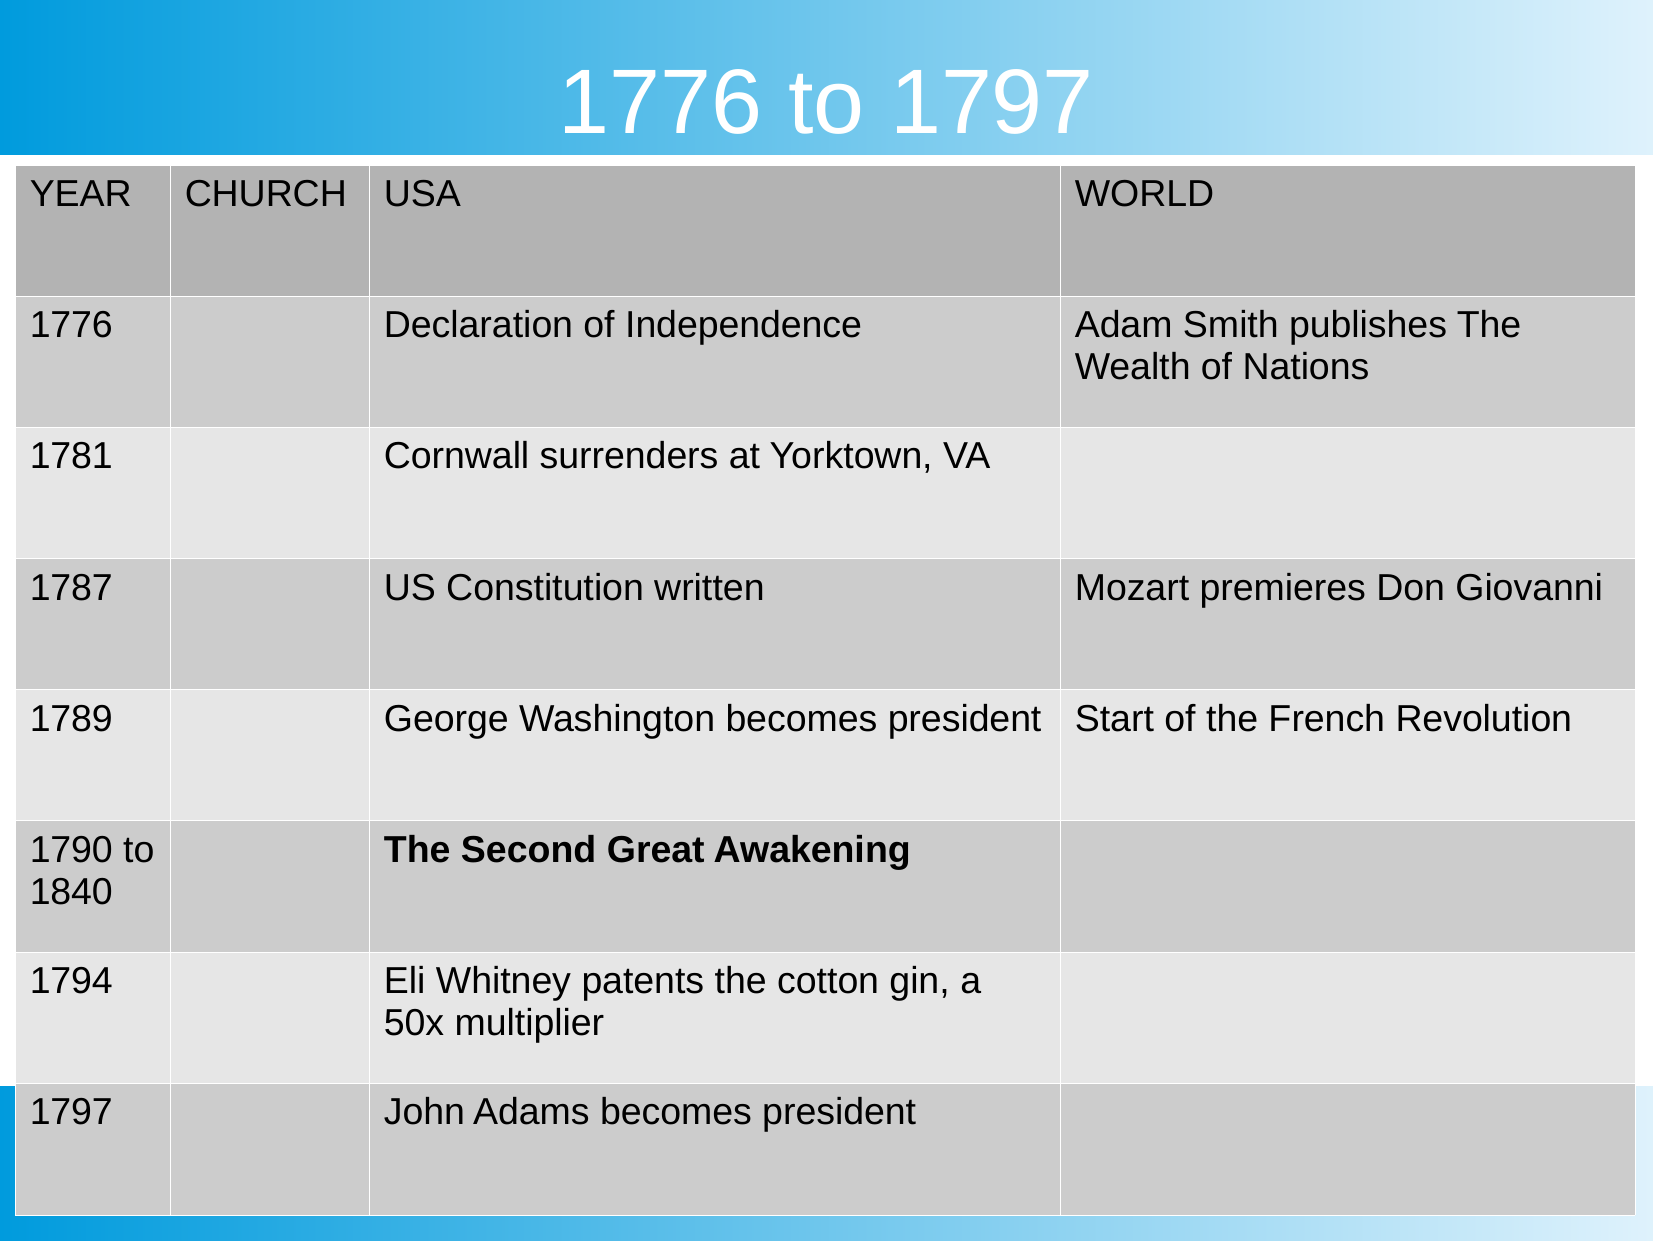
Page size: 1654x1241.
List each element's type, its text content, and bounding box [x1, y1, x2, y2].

table_cell [1061, 1084, 1635, 1215]
table_header WORLD [1061, 166, 1635, 296]
table_cell [1061, 821, 1635, 952]
table_cell [171, 428, 369, 558]
table_cell John Adams becomes president [370, 1084, 1060, 1215]
table_header USA [370, 166, 1060, 296]
table_cell [1061, 428, 1635, 558]
table_cell Adam Smith publishes The Wealth of Nations [1061, 297, 1635, 427]
table_cell Cornwall surrenders at Yorktown, VA [370, 428, 1060, 558]
table_cell [171, 821, 369, 952]
table_cell [1061, 953, 1635, 1083]
table_cell 1781 [16, 428, 170, 558]
table_cell Declaration of Independence [370, 297, 1060, 427]
table_cell Start of the French Revolution [1061, 690, 1635, 820]
table_cell Eli Whitney patents the cotton gin, a 50x multiplier [370, 953, 1060, 1083]
table_cell [171, 1084, 369, 1215]
table_cell 1794 [16, 953, 170, 1083]
table_cell 1776 [16, 297, 170, 427]
table_header CHURCH [171, 166, 369, 296]
table_cell 1797 [16, 1084, 170, 1215]
table_cell 1789 [16, 690, 170, 820]
table_cell George Washington becomes president [370, 690, 1060, 820]
table_cell 1787 [16, 559, 170, 689]
table_cell Mozart premieres Don Giovanni [1061, 559, 1635, 689]
table_header YEAR [16, 166, 170, 296]
table_cell [171, 690, 369, 820]
table_cell [171, 297, 369, 427]
table_cell [171, 559, 369, 689]
title 1776 to 1797 [82, 49, 1571, 155]
table_cell The Second Great Awakening [370, 821, 1060, 952]
table_cell [171, 953, 369, 1083]
table_cell 1790 to 1840 [16, 821, 170, 952]
table_cell US Constitution written [370, 559, 1060, 689]
